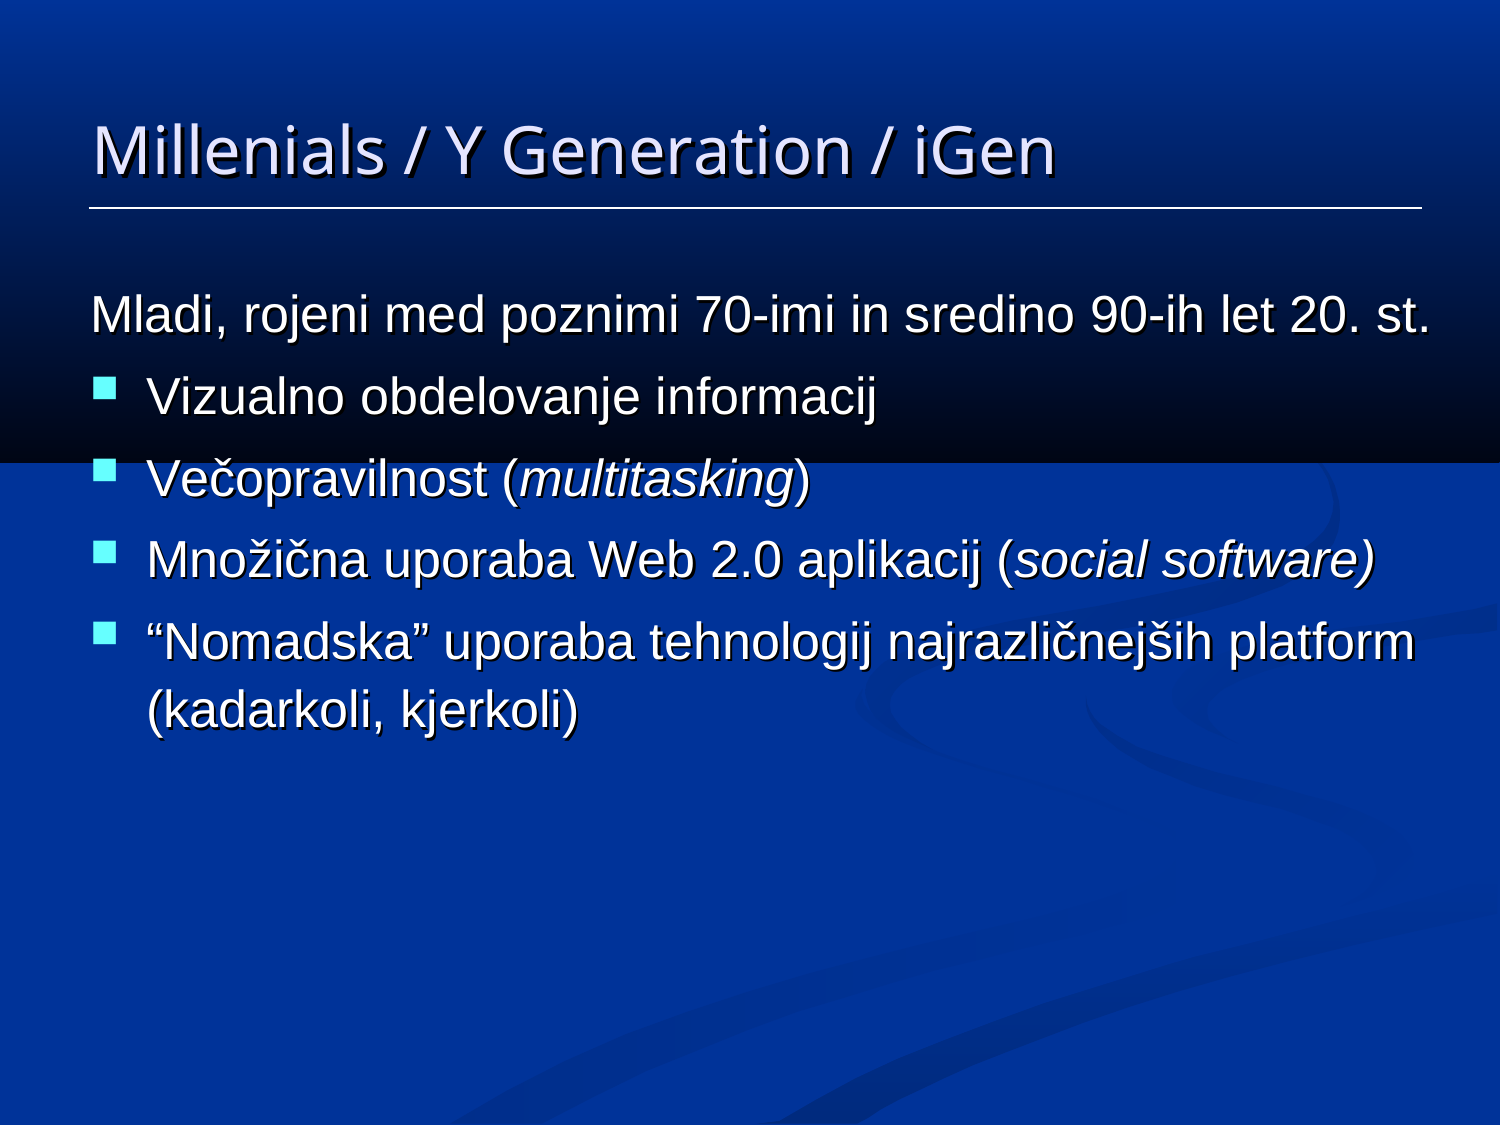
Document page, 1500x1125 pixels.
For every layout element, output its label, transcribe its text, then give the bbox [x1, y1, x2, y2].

list Mladi, rojeni med poznimi 70-imi in sredino 90-ih let 20. st. Vizualno obdelovanje informacij Večopravilnost (multitasking) Množična uporaba Web 2.0 aplikacij (social software) “Nomadska” uporaba tehnologij najrazličnejših platform (kadarkoli, kjerkoli) [75, 267, 1471, 1047]
text_box Millenials / Y Generation / iGen [76, 54, 1459, 242]
